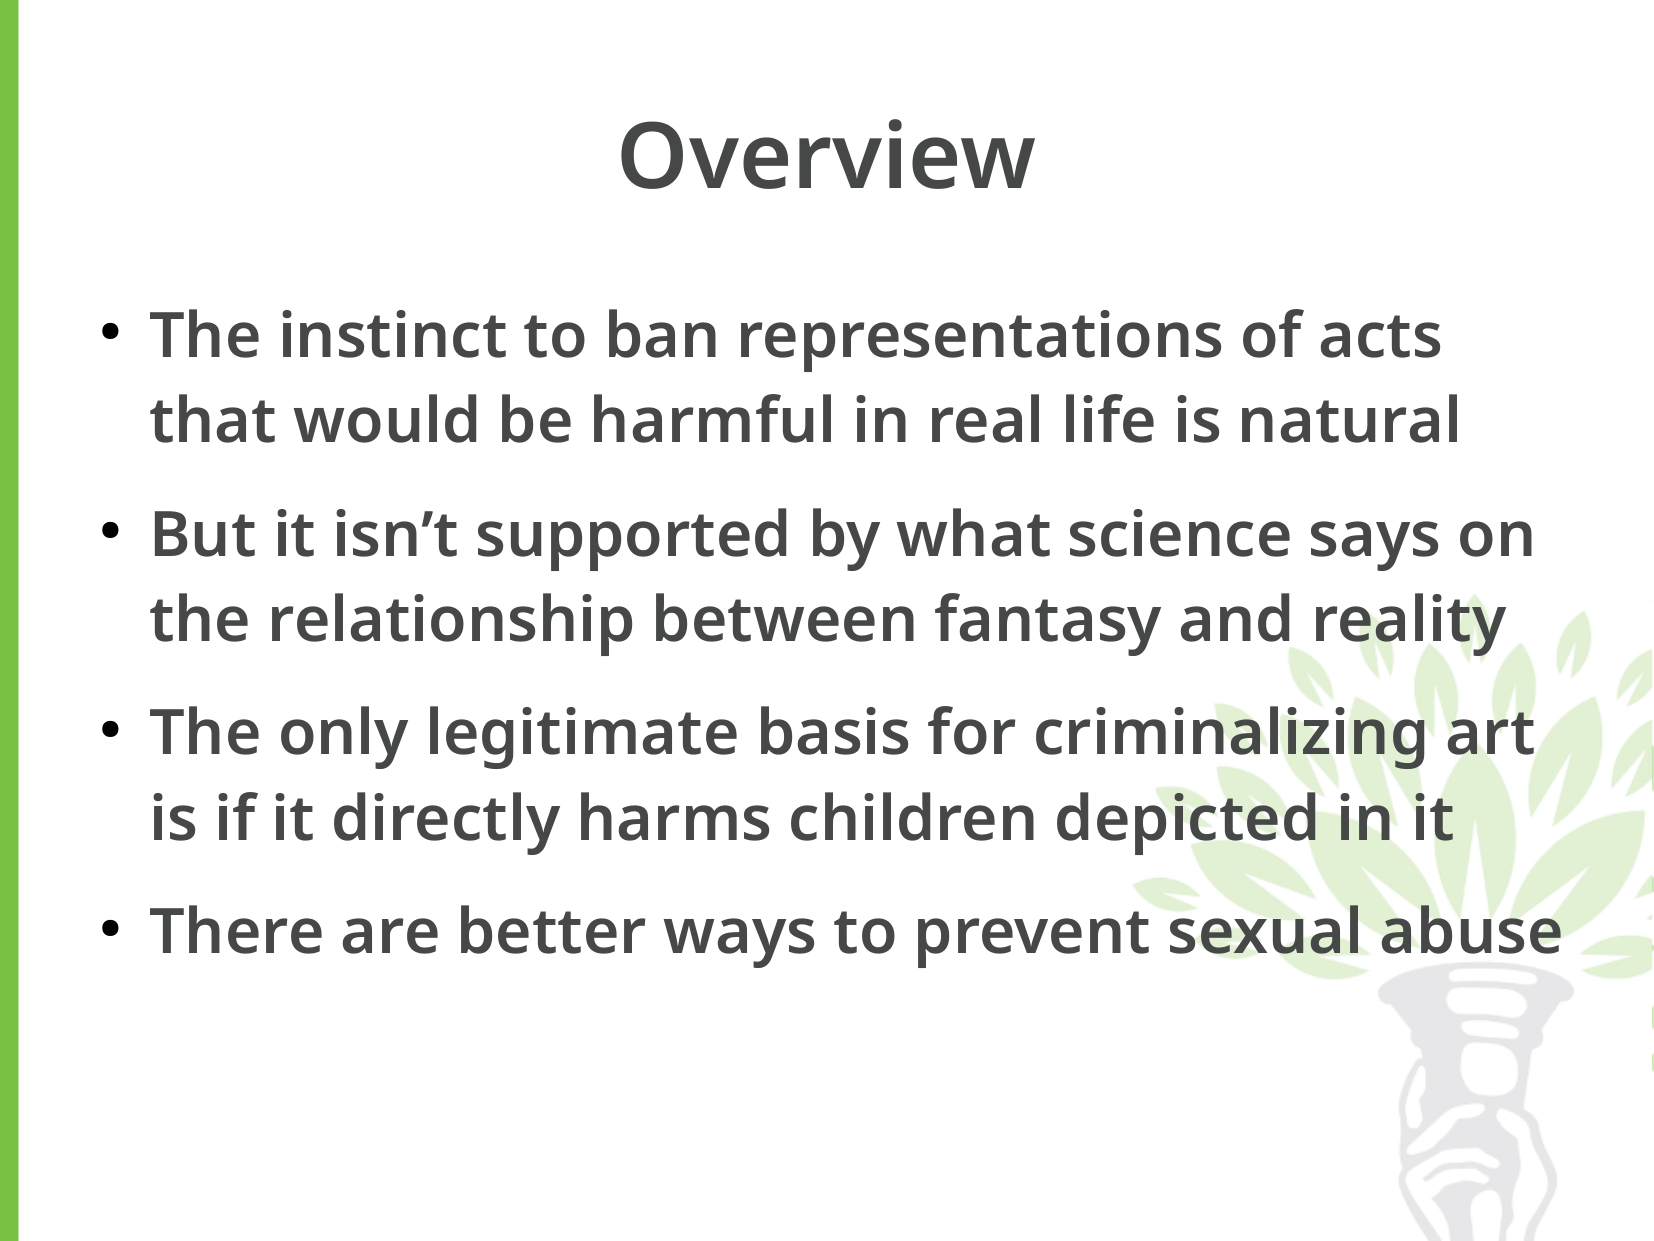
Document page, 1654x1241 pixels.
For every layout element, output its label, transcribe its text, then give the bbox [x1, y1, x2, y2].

title Overview [82, 49, 1571, 257]
picture [0, 0, 1654, 1241]
list The instinct to ban representations of acts that would be harmful in real life is natural But it isn’t supported by what science says on the relationship between fantasy and reality The only legitimate basis for criminalizing art is if it directly harms children depicted in it There are better ways to prevent sexual abuse [82, 290, 1571, 1010]
